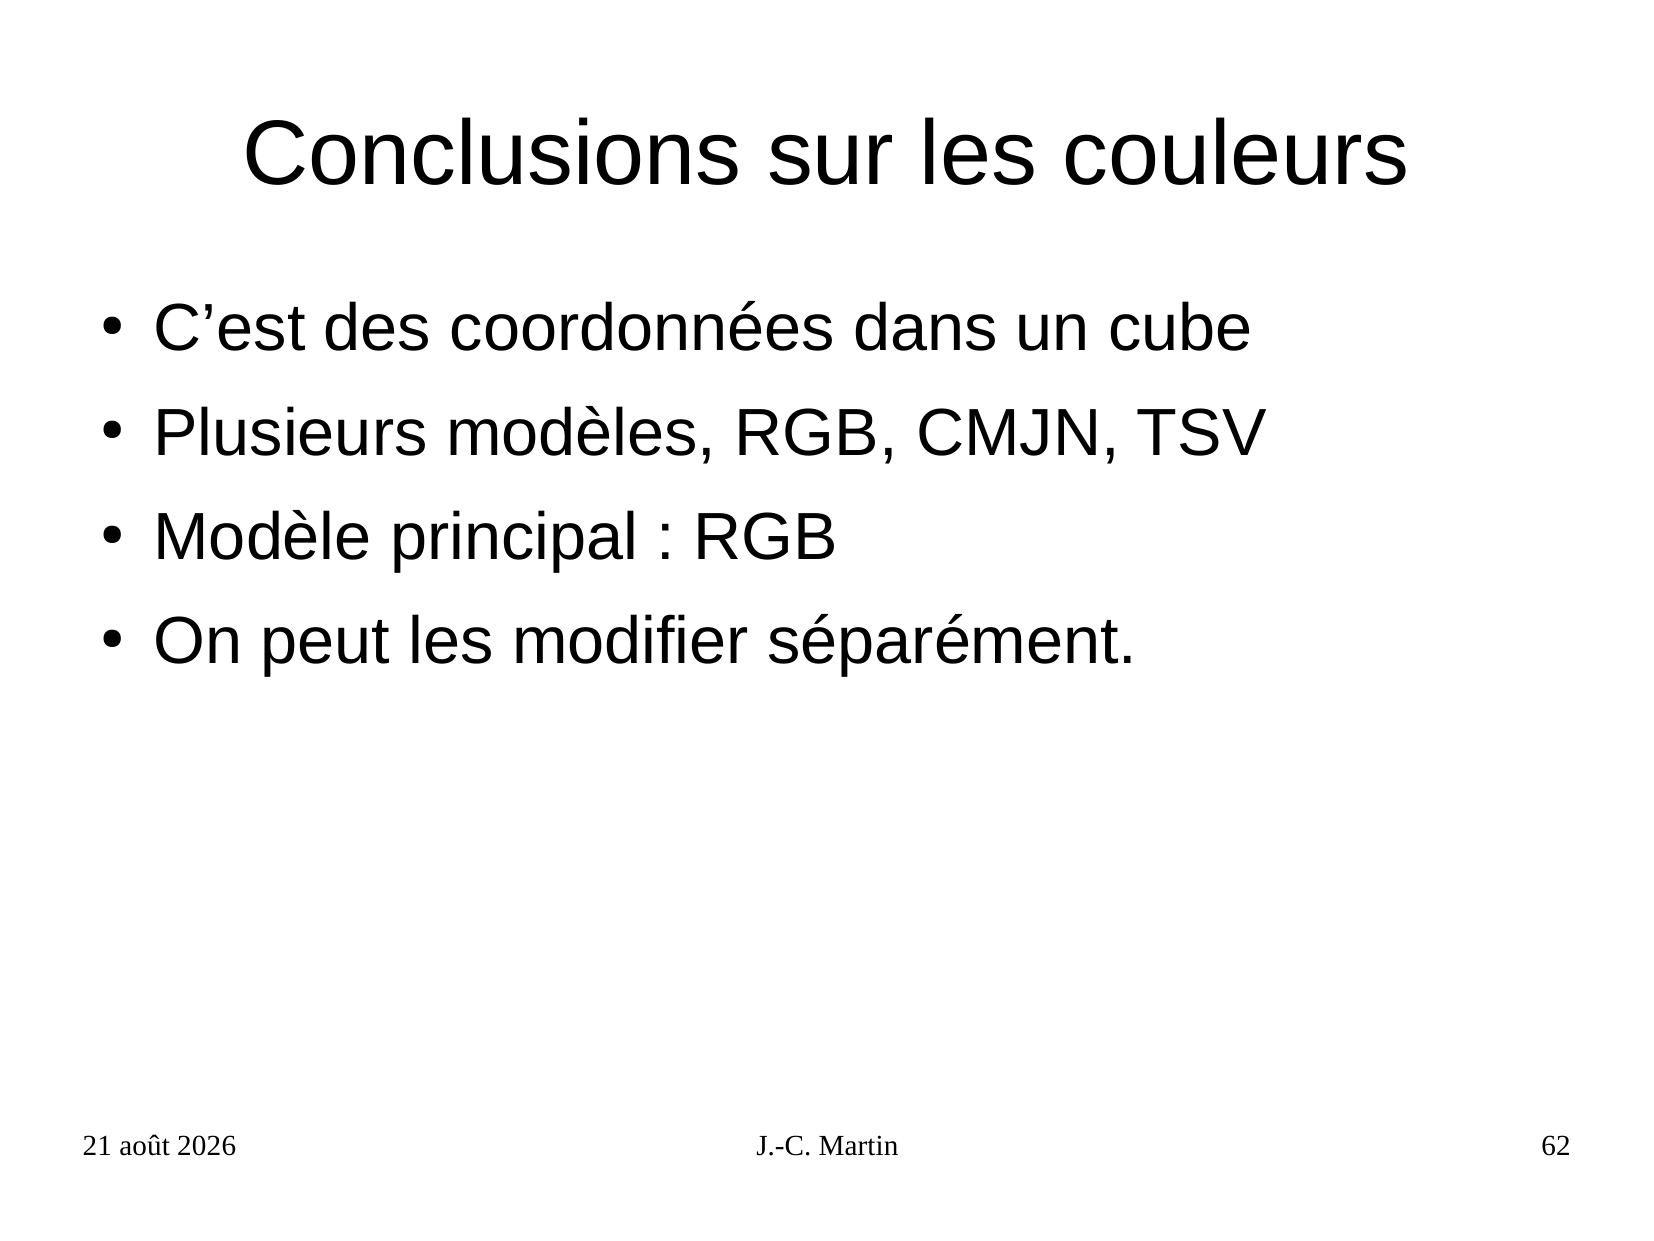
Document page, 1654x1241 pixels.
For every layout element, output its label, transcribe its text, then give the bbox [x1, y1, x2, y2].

list C’est des coordonnées dans un cube Plusieurs modèles, RGB, CMJN, TSV Modèle principal : RGB On peut les modifier séparément. [82, 290, 1571, 1010]
title Conclusions sur les couleurs [82, 49, 1571, 257]
